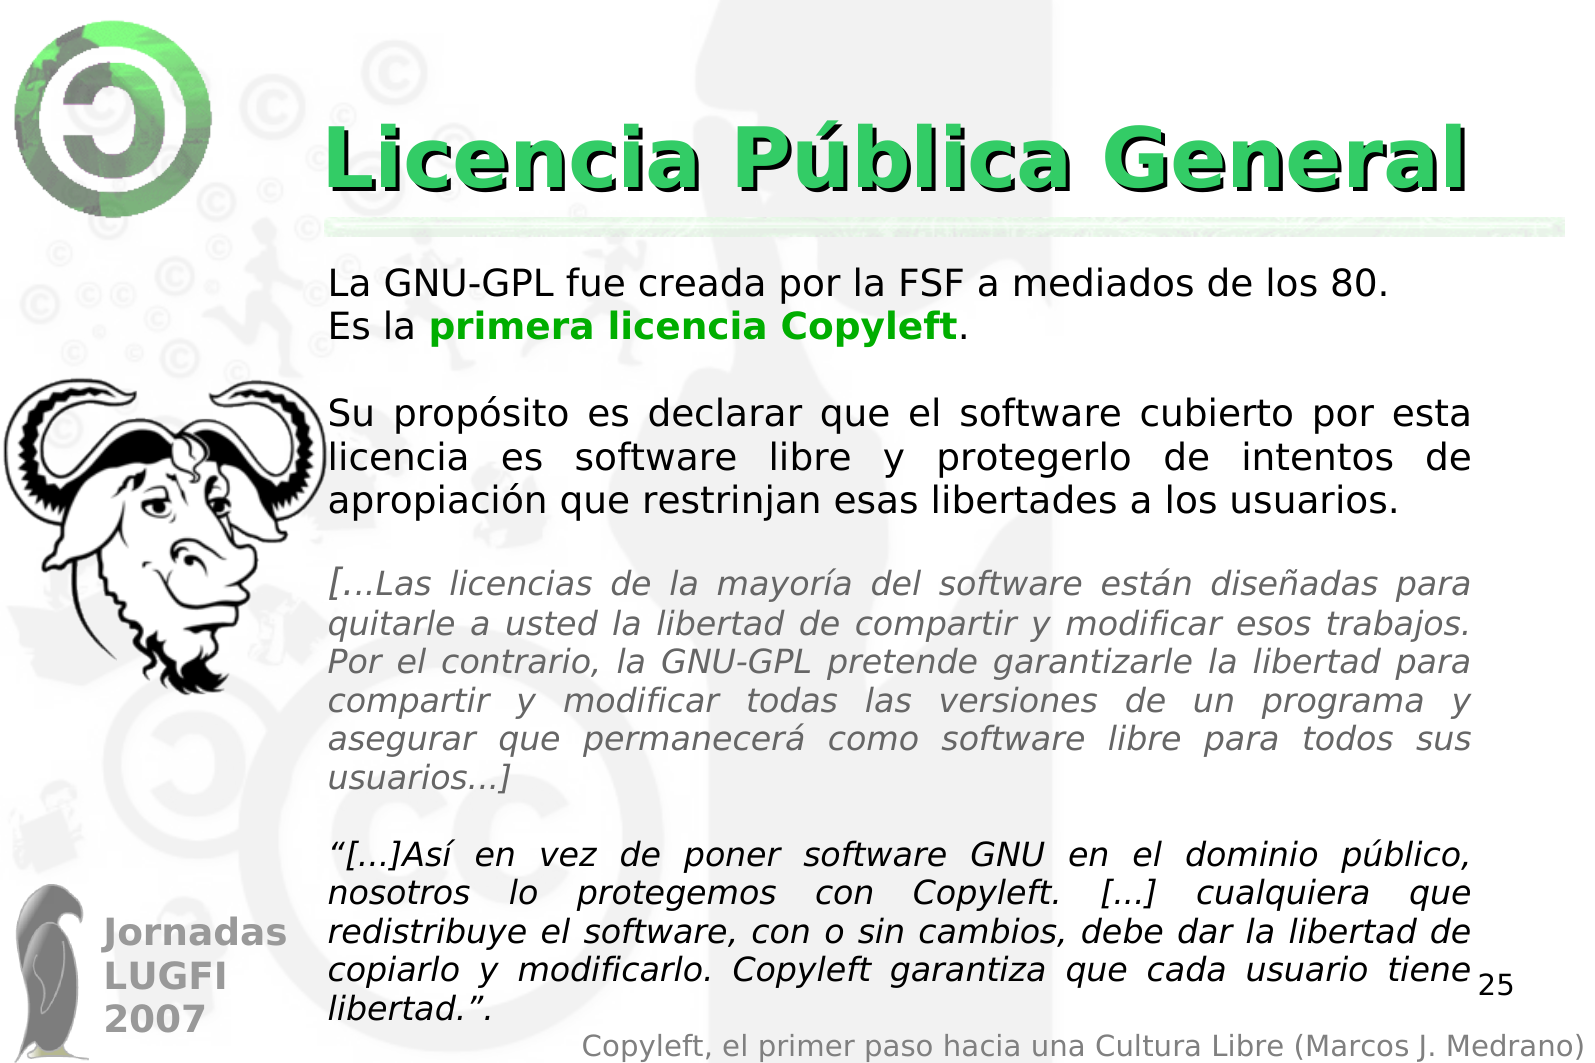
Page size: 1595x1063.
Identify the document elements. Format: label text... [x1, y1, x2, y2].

picture [0, 371, 312, 703]
text_box La GNU-GPL fue creada por la FSF a mediados de los 80. Es la primera licencia Copyleft. Su propósito es declarar que el software cubierto por esta licencia es software libre y protegerlo de intentos de apropiación que restrinjan esas libertades a los usuarios. [...Las licencias de la mayoría del software están diseñadas para quitarle a usted la libertad de compartir y modificar esos trabajos. Por el contrario, la GNU-GPL pretende garantizarle la libertad para compartir y modificar todas las versiones de un programa y asegurar que permanecerá como software libre para todos sus usuarios...] “[...]Así en vez de poner software GNU en el dominio público, nosotros lo protegemos con Copyleft. [...] cualquiera que redistribuye el software, con o sin cambios, debe dar la libertad de copiarlo y modificarlo. Copyleft garantiza que cada usuario tiene libertad.”. [312, 253, 1489, 1063]
text_box Licencia Pública General [307, 102, 1595, 221]
